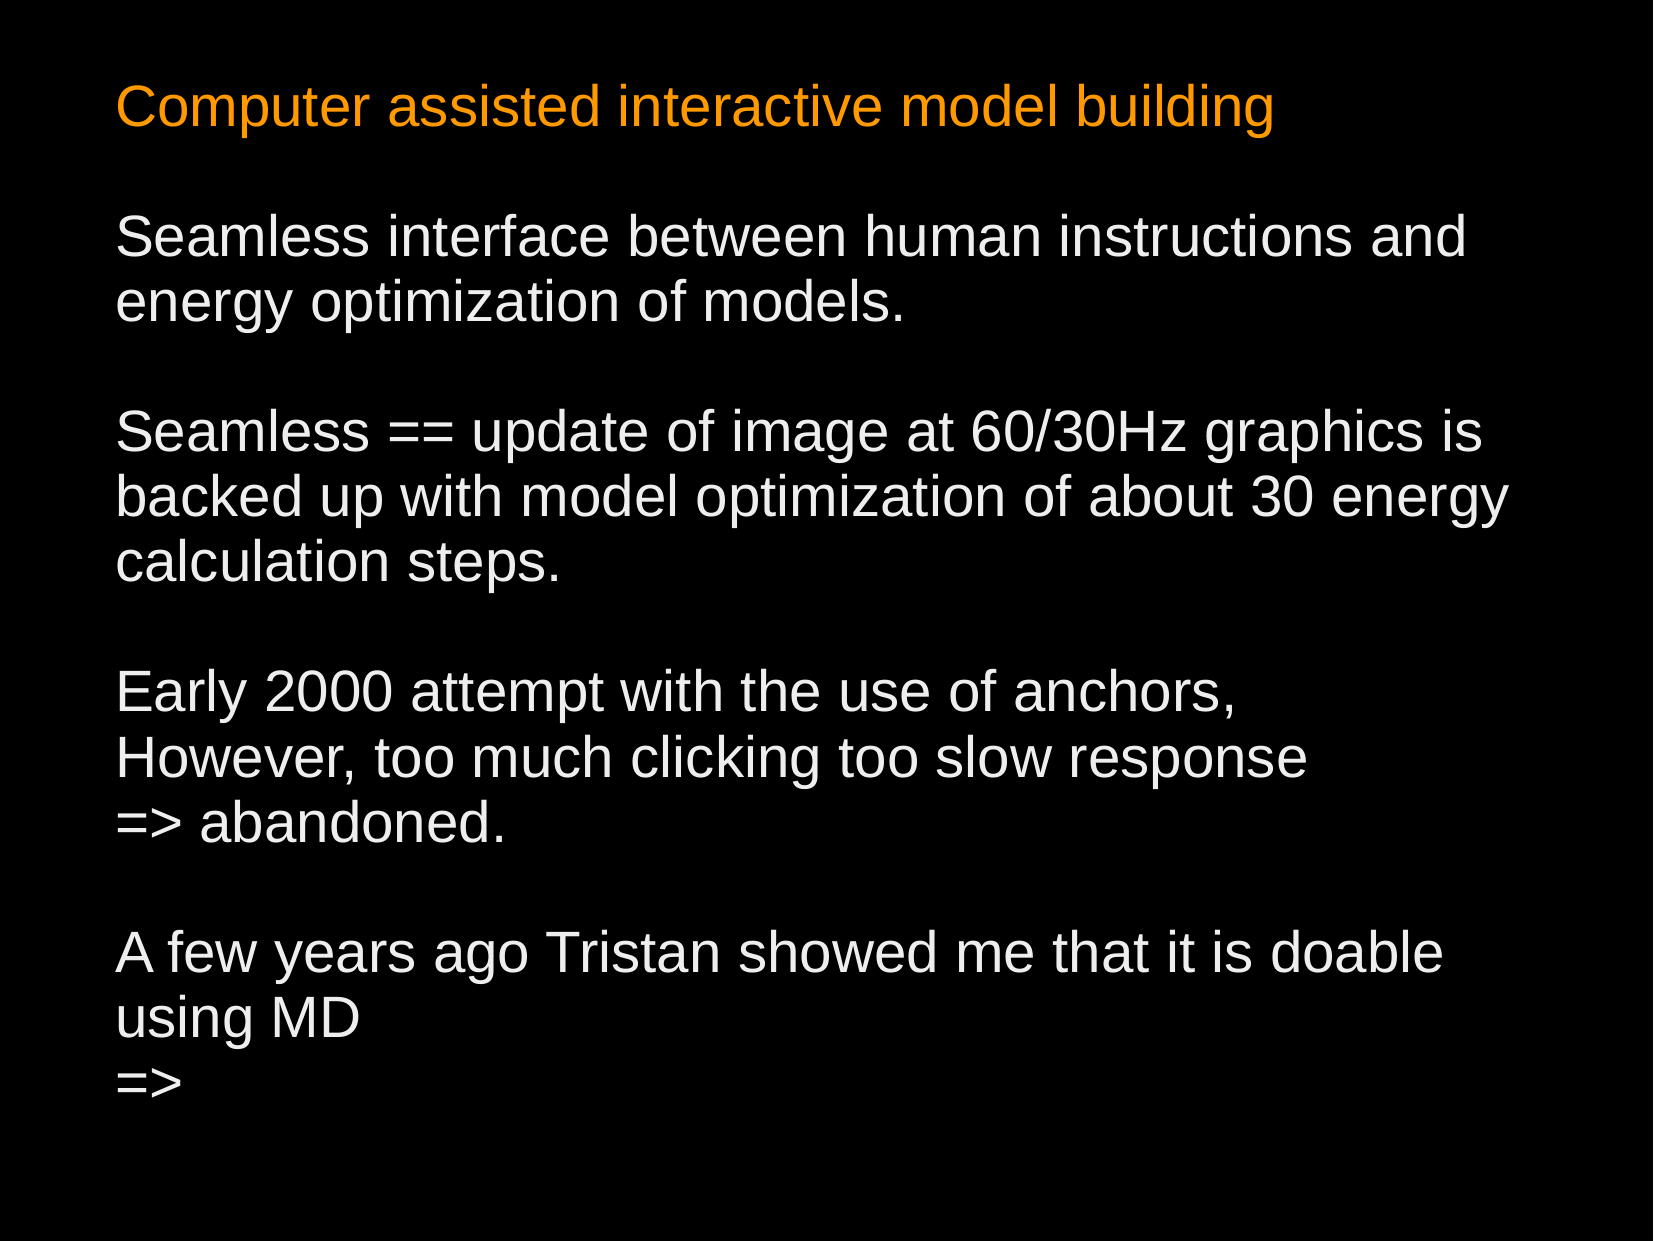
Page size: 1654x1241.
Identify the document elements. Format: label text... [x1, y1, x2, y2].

text_box Computer assisted interactive model building Seamless interface between human instructions and energy optimization of models. Seamless == update of image at 60/30Hz graphics is backed up with model optimization of about 30 energy calculation steps. Early 2000 attempt with the use of anchors, However, too much clicking too slow response => abandoned. A few years ago Tristan showed me that it is doable using MD => [100, 66, 1601, 1152]
